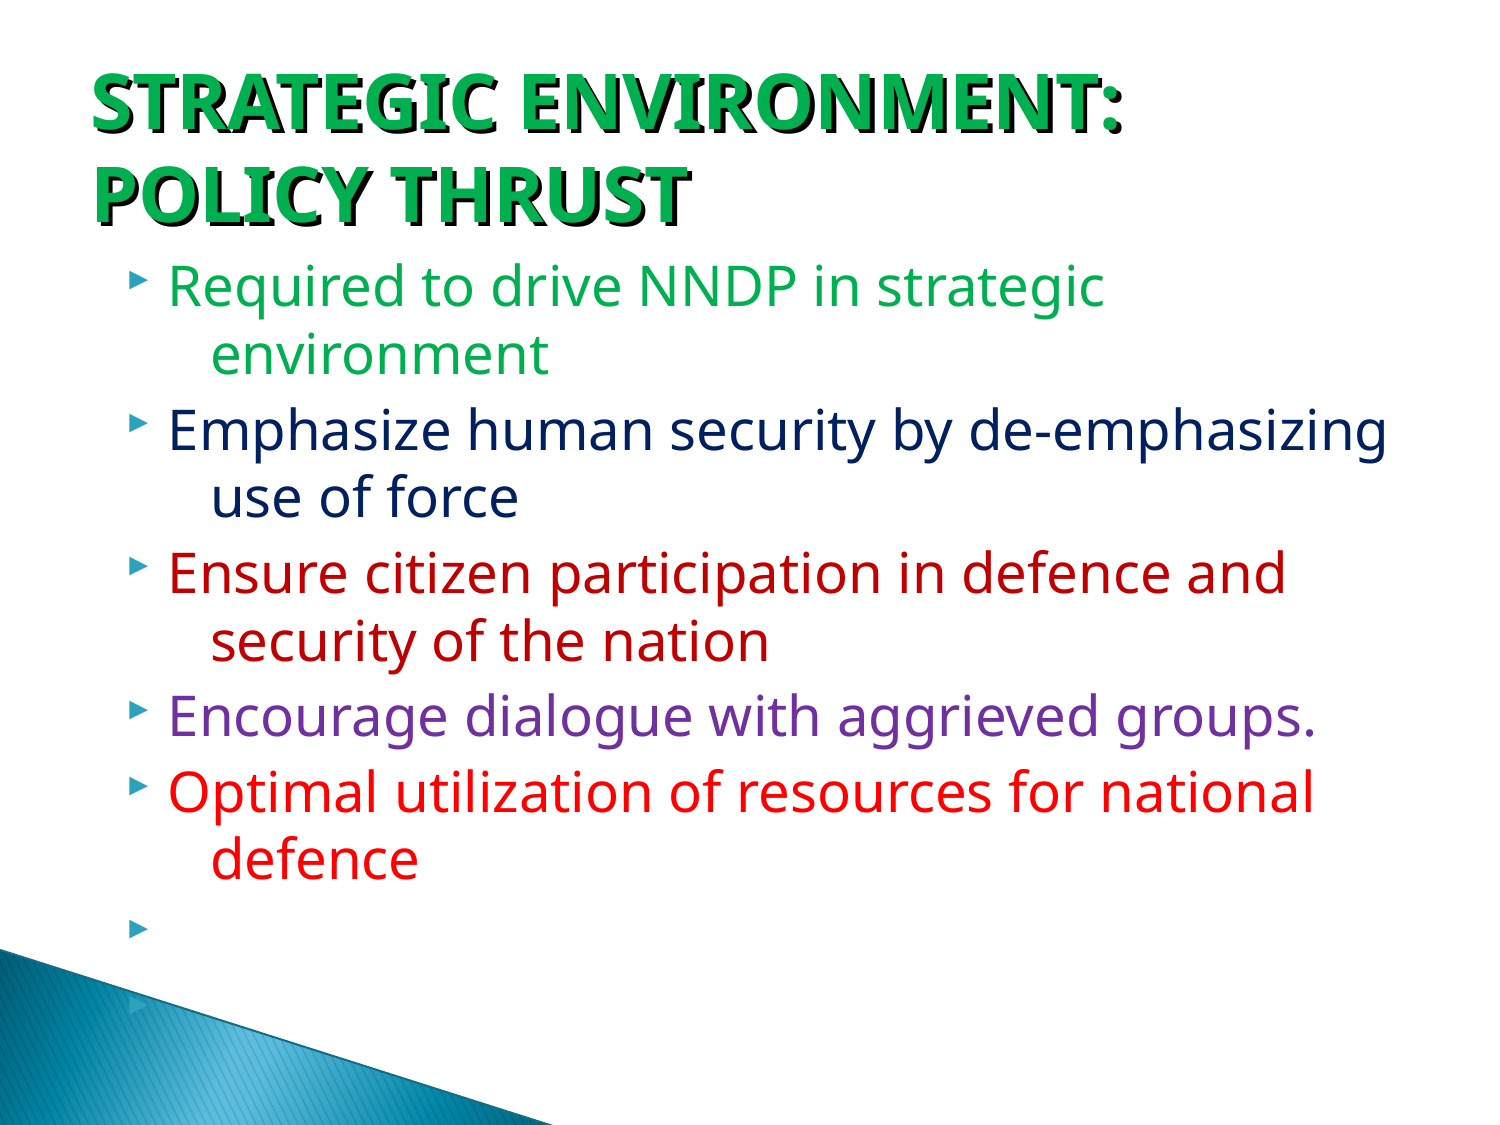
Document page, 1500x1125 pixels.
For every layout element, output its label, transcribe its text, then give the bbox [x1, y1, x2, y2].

title STRATEGIC ENVIRONMENT: POLICY THRUST [75, 45, 1426, 233]
list Required to drive NNDP in strategic environment Emphasize human security by de-emphasizing use of force Ensure citizen participation in defence and security of the nation Encourage dialogue with aggrieved groups. Optimal utilization of resources for national defence [75, 243, 1426, 986]
